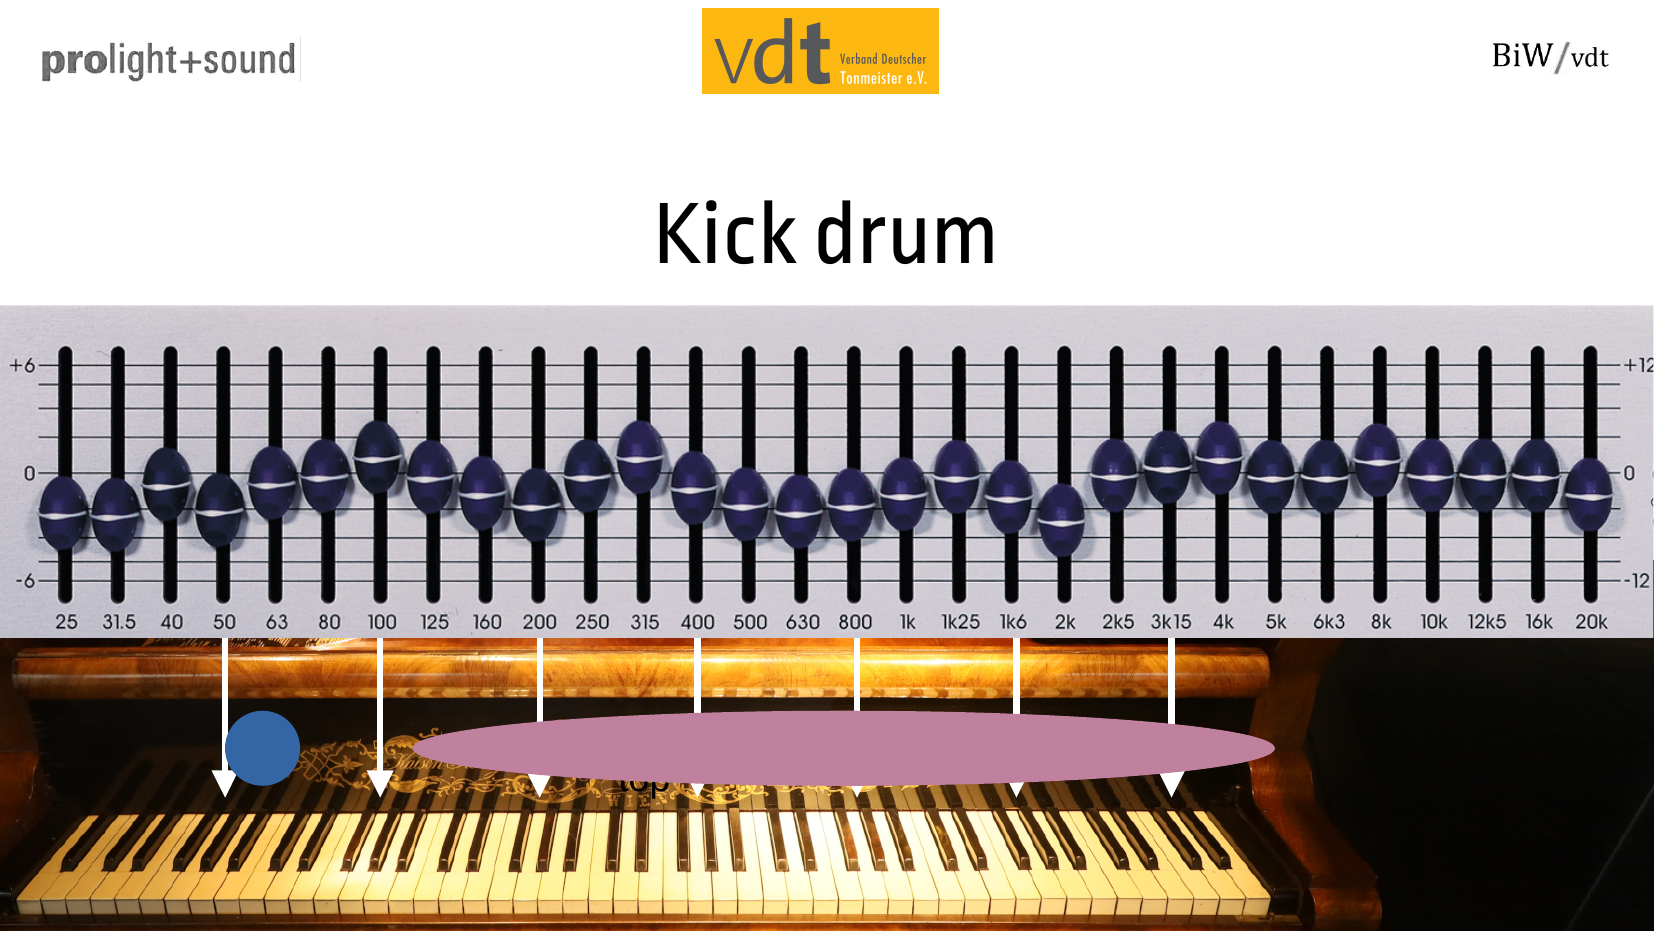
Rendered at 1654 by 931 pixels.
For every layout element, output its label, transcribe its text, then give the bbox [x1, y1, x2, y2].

text_box [225, 710, 301, 786]
title Kick drum [82, 181, 1571, 289]
picture [0, 305, 1654, 931]
picture [1490, 39, 1613, 75]
picture [702, 8, 939, 94]
text_box [412, 710, 1276, 786]
picture [37, 37, 301, 82]
